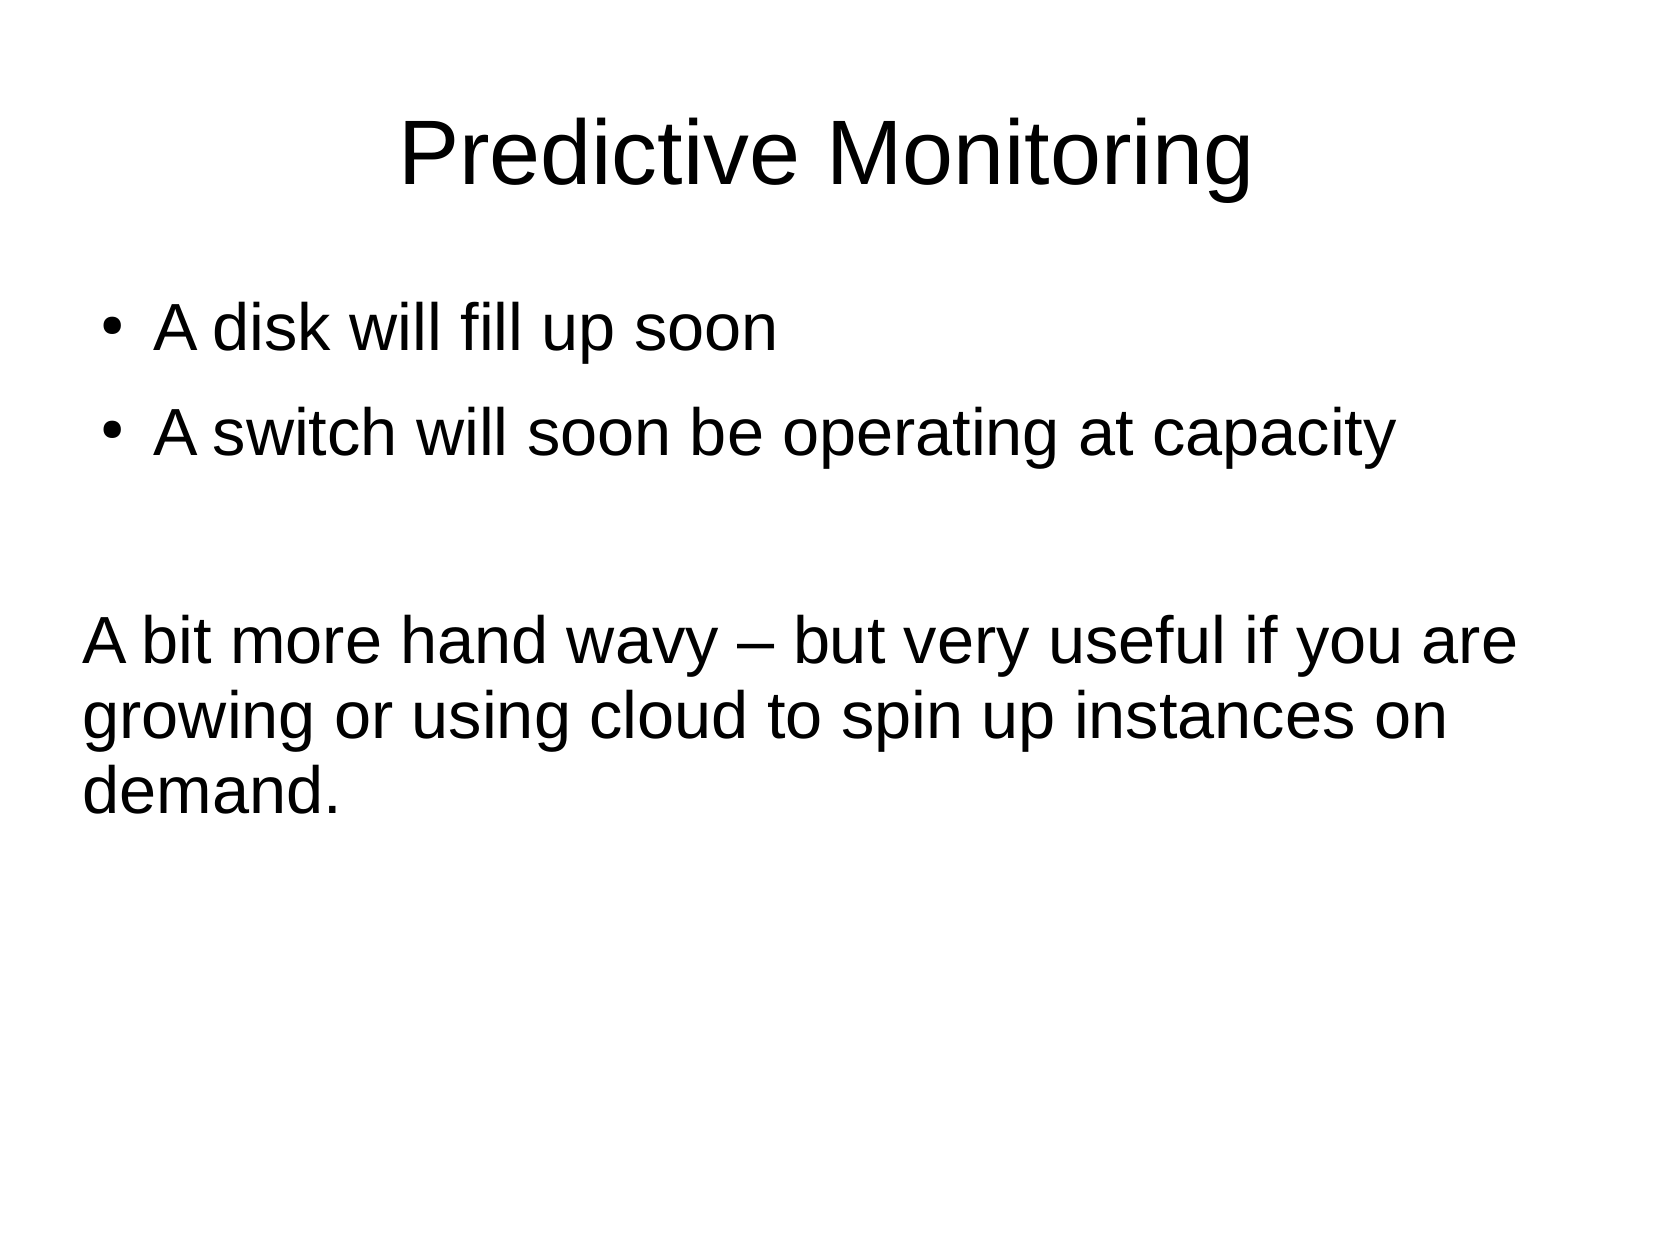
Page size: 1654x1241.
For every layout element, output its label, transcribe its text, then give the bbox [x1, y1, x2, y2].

title Predictive Monitoring [82, 49, 1571, 257]
list A disk will fill up soon A switch will soon be operating at capacity A bit more hand wavy – but very useful if you are growing or using cloud to spin up instances on demand. [82, 290, 1571, 1109]
